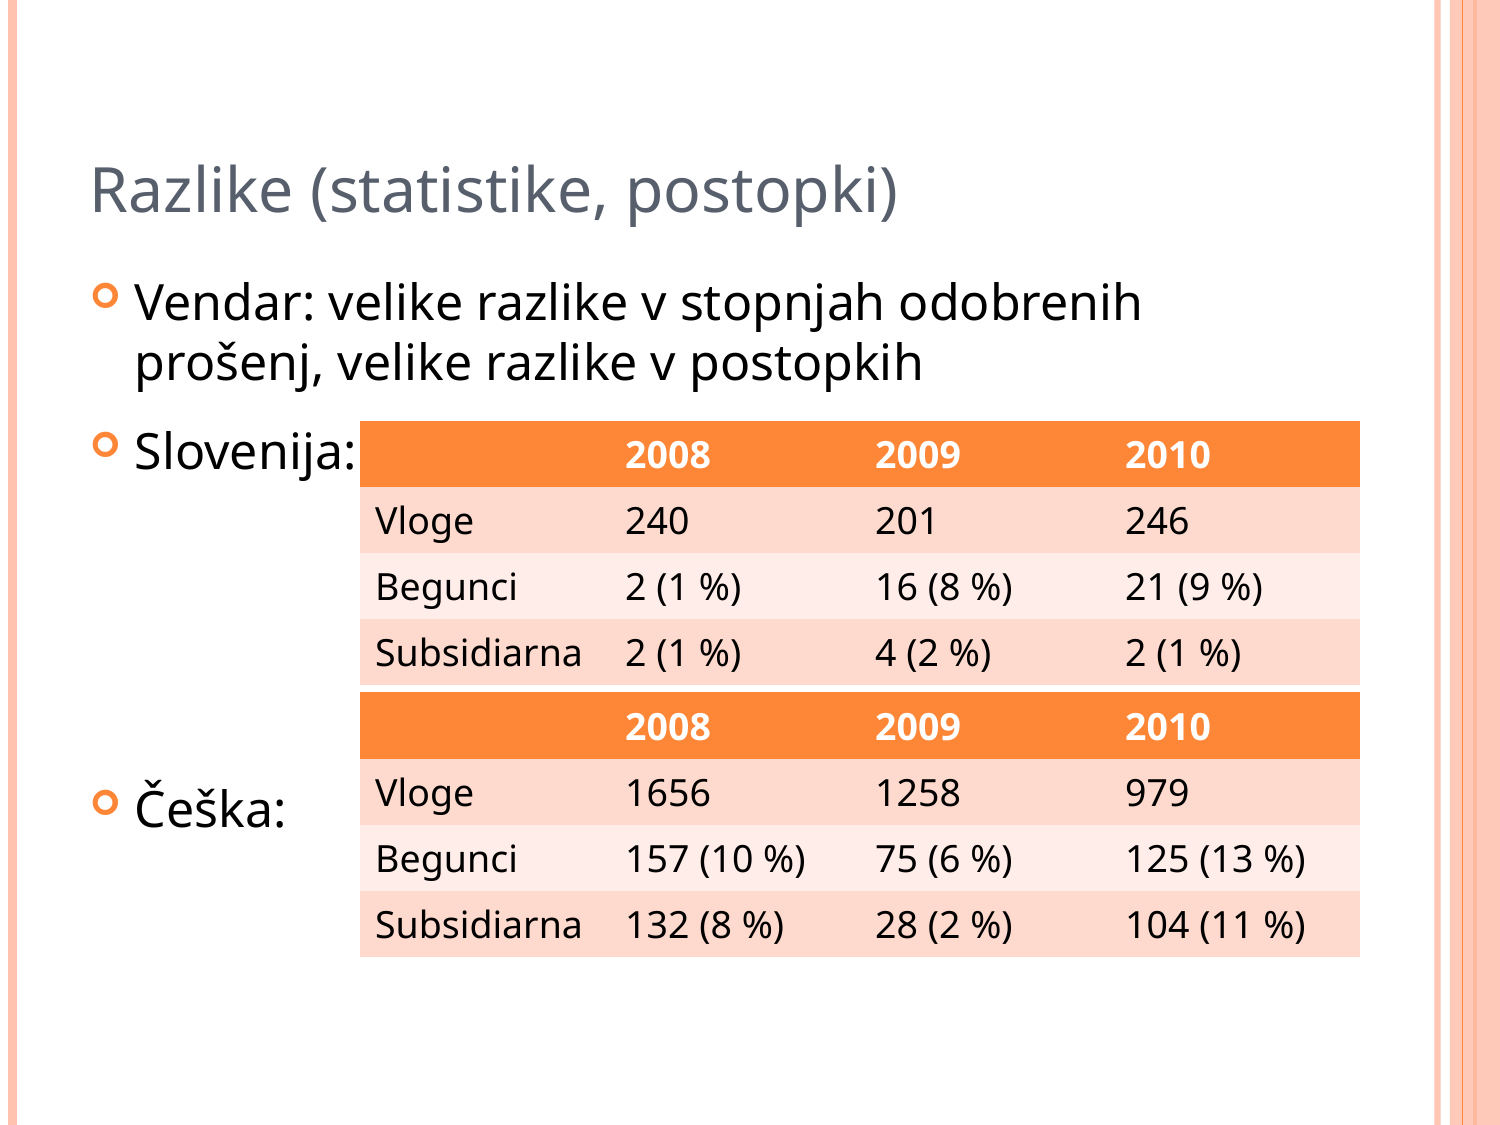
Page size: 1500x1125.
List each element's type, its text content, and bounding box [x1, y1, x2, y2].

table_cell 2 (1 %) [610, 619, 860, 685]
table_header 2010 [1110, 692, 1360, 759]
table_cell 240 [610, 487, 860, 553]
table_cell Vloge [360, 759, 610, 825]
table_cell 157 (10 %) [610, 825, 860, 891]
table_cell 132 (8 %) [610, 891, 860, 957]
table_header 2008 [610, 421, 860, 487]
table_cell 21 (9 %) [1110, 553, 1360, 619]
table_cell 1258 [860, 759, 1110, 825]
table_header [360, 421, 610, 487]
table_header 2009 [860, 421, 1110, 487]
table_header 2010 [1110, 421, 1360, 487]
table_header [360, 692, 610, 759]
title Razlike (statistike, postopki) [75, 45, 1300, 233]
table_cell 979 [1110, 759, 1360, 825]
table_cell 2 (1 %) [1110, 619, 1360, 685]
list Vendar: velike razlike v stopnjah odobrenih prošenj, velike razlike v postopkih Slovenija: Češka: [75, 262, 1300, 1062]
table_cell 125 (13 %) [1110, 825, 1360, 891]
table_cell 201 [860, 487, 1110, 553]
table_cell 28 (2 %) [860, 891, 1110, 957]
table_cell Subsidiarna [360, 891, 610, 957]
table_cell 75 (6 %) [860, 825, 1110, 891]
table_cell 4 (2 %) [860, 619, 1110, 685]
table_cell Begunci [360, 825, 610, 891]
table_cell 2 (1 %) [610, 553, 860, 619]
table_cell 246 [1110, 487, 1360, 553]
table_cell 16 (8 %) [860, 553, 1110, 619]
table_cell Vloge [360, 487, 610, 553]
table_header 2009 [860, 692, 1110, 759]
table_header 2008 [610, 692, 860, 759]
table_cell Begunci [360, 553, 610, 619]
table_cell Subsidiarna [360, 619, 610, 685]
table_cell 1656 [610, 759, 860, 825]
table_cell 104 (11 %) [1110, 891, 1360, 957]
